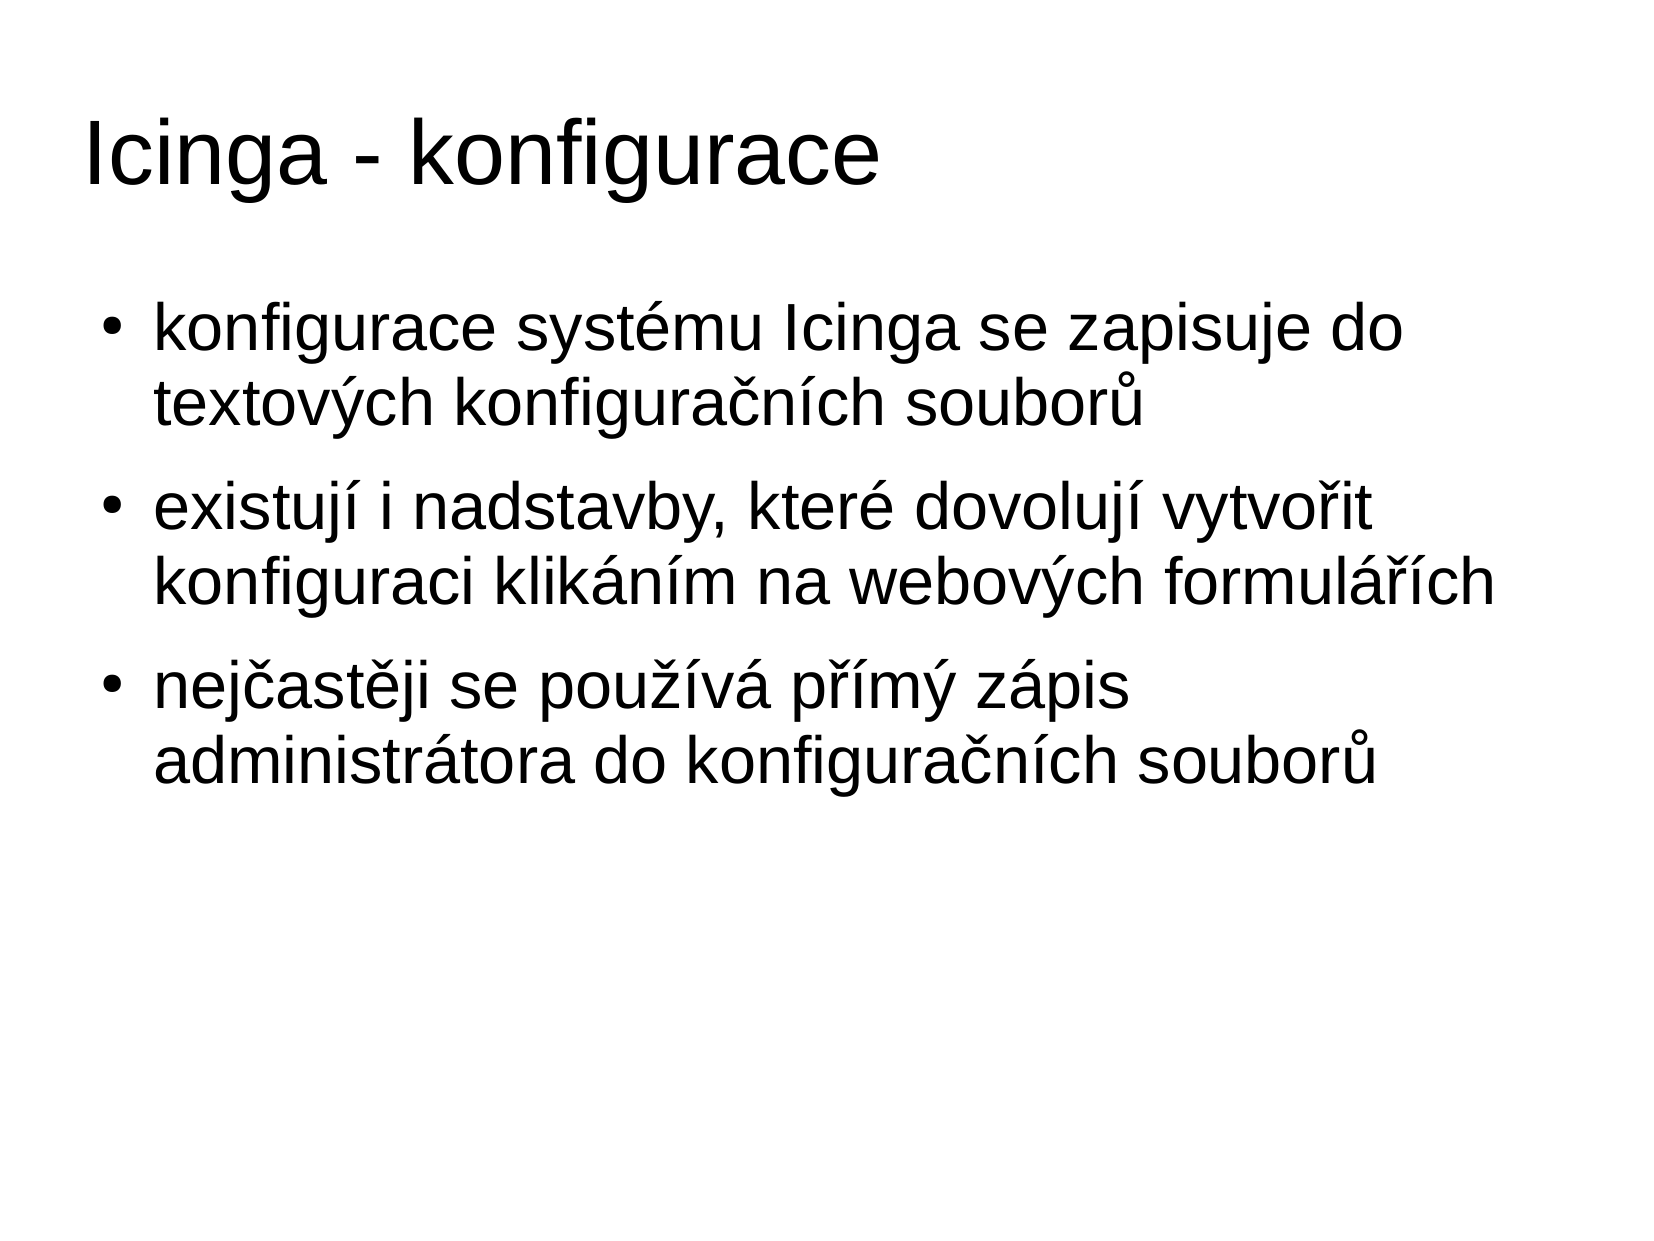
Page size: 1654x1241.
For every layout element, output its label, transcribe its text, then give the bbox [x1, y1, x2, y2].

list konfigurace systému Icinga se zapisuje do textových konfiguračních souborů existují i nadstavby, které dovolují vytvořit konfiguraci klikáním na webových formulářích nejčastěji se používá přímý zápis administrátora do konfiguračních souborů [82, 290, 1571, 1010]
title Icinga - konfigurace [82, 49, 1571, 257]
